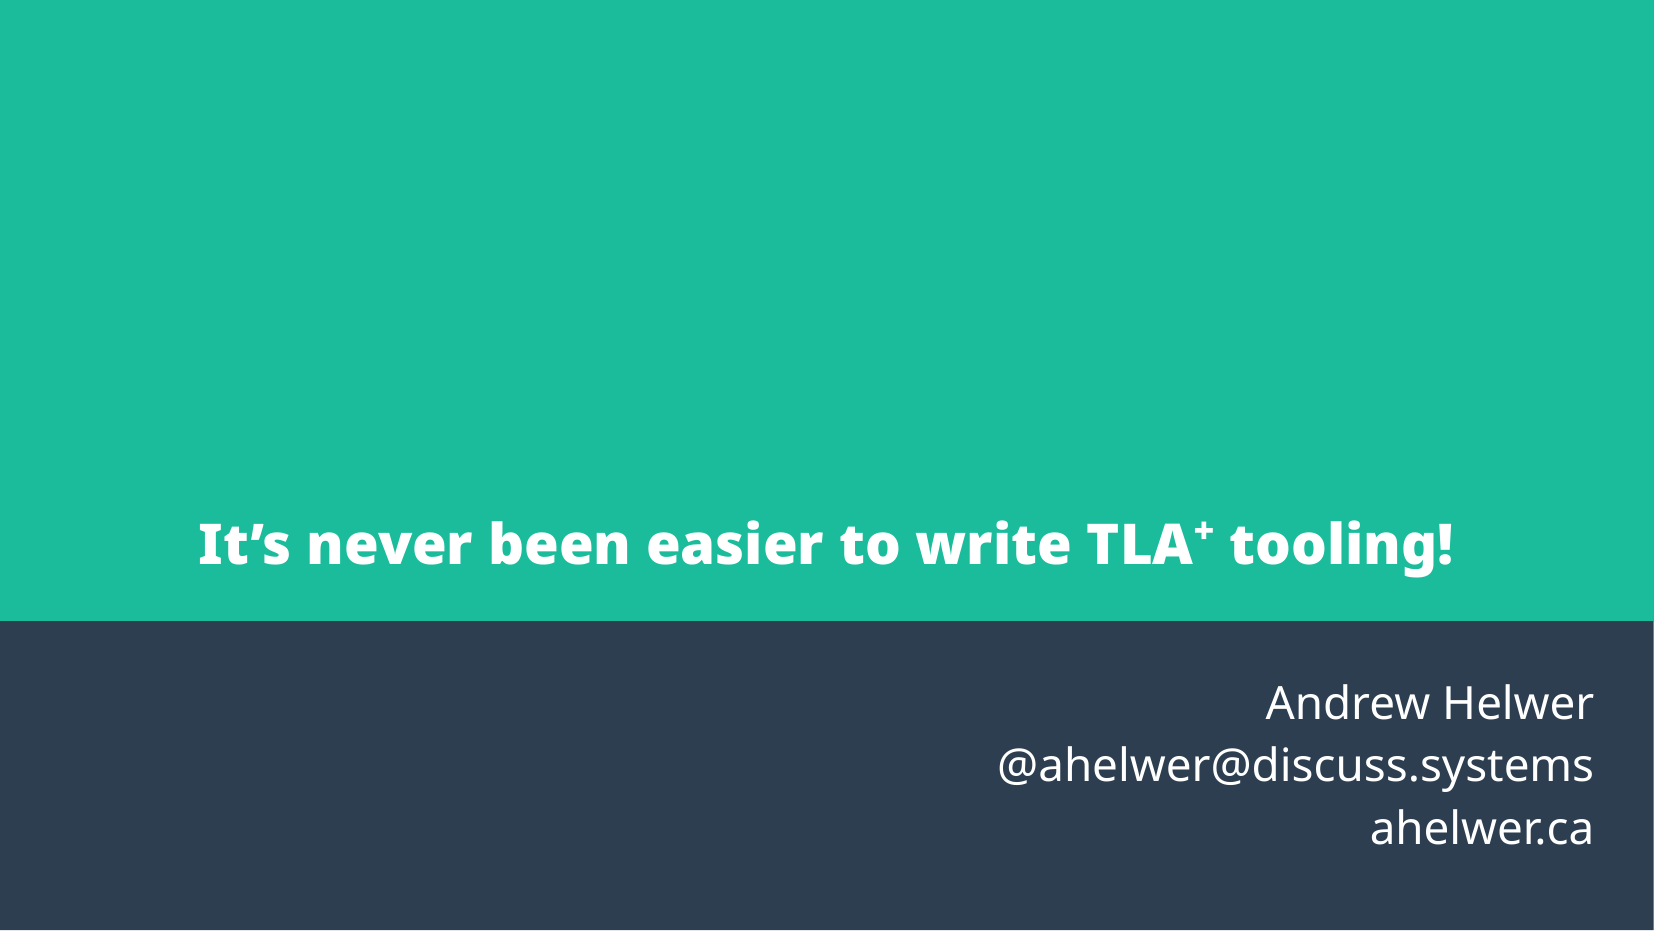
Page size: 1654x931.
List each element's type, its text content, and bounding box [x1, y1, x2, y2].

title It’s never been easier to write TLA⁺ tooling! [59, 465, 1595, 583]
subtitle Andrew Helwer @ahelwer@discuss.systems ahelwer.ca [59, 642, 1595, 886]
